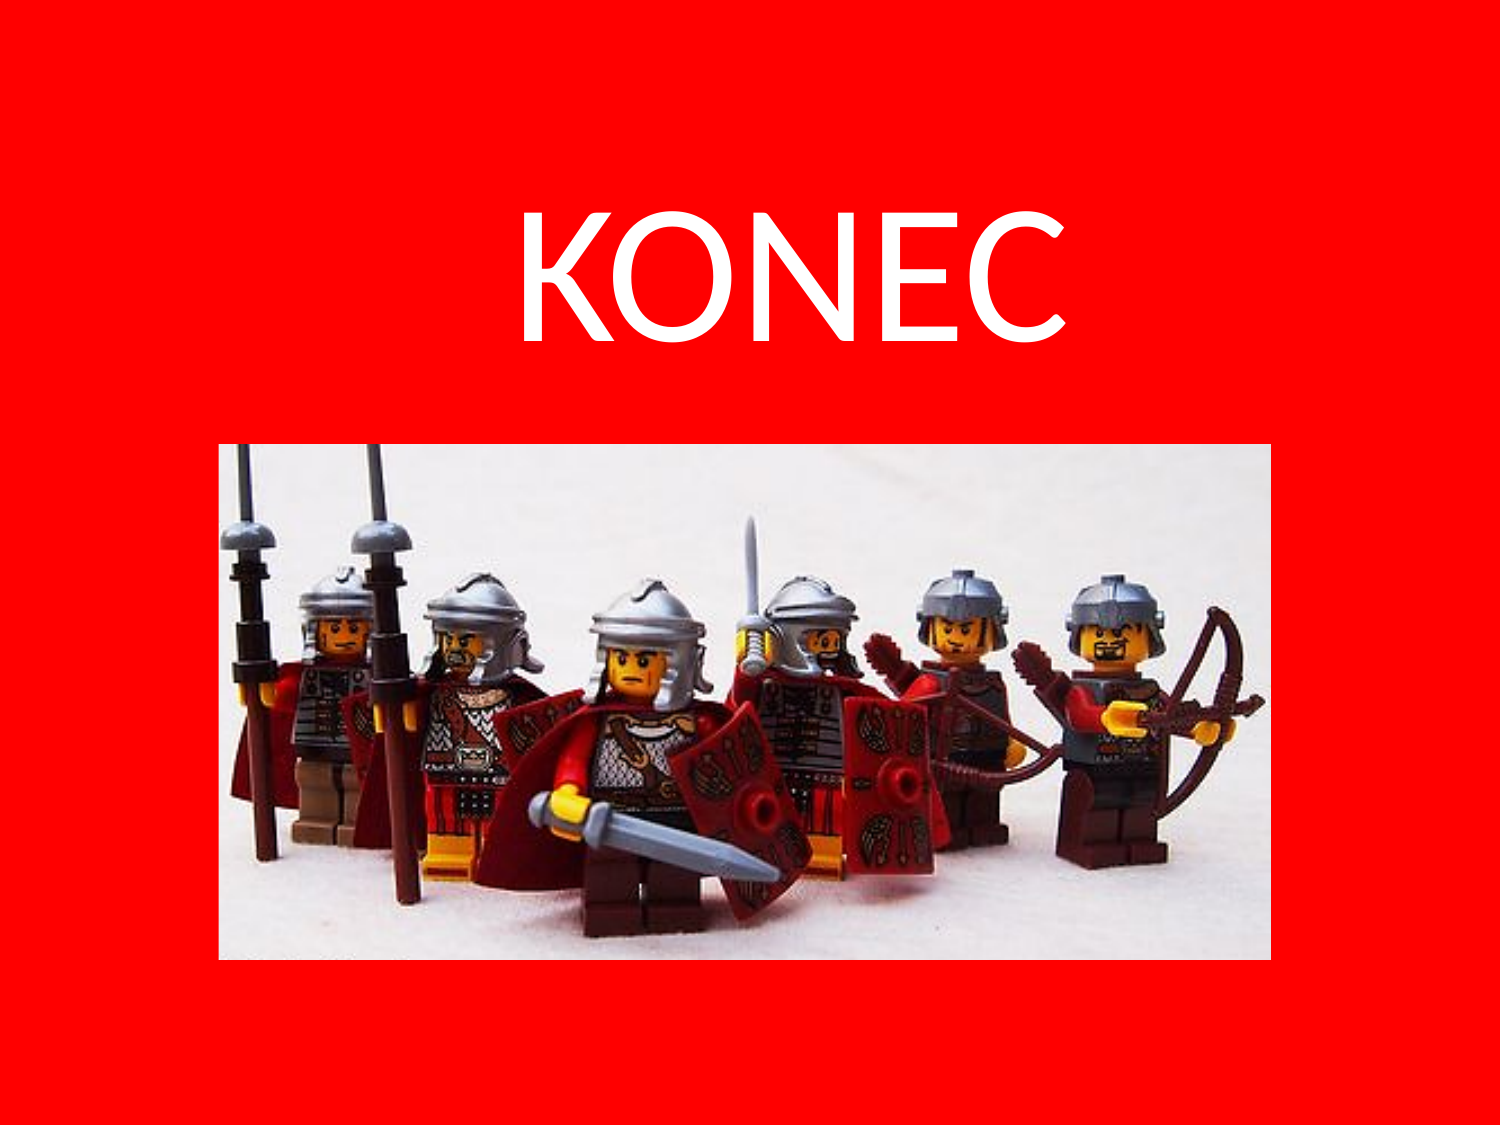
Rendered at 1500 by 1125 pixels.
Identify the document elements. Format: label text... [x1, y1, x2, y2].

title KONEC [466, 90, 1117, 433]
picture [218, 444, 1271, 960]
